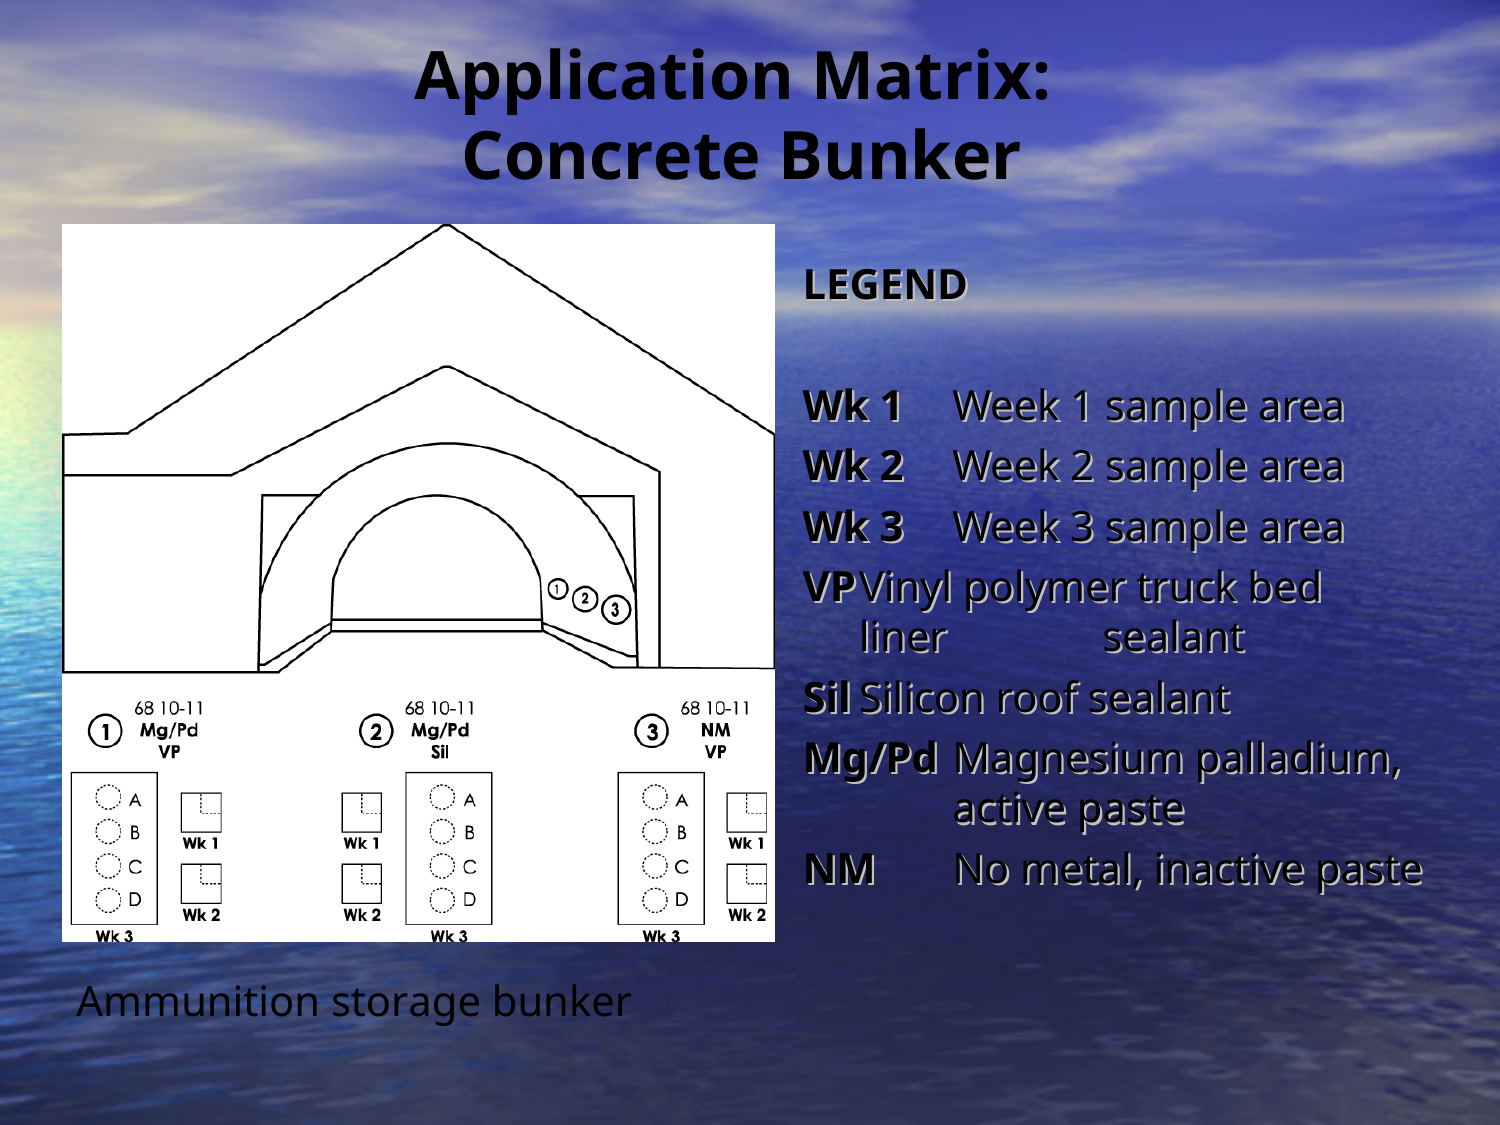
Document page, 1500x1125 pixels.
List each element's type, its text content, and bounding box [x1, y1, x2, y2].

text_box Application Matrix: Concrete Bunker [399, 24, 1085, 201]
text_box Ammunition storage bunker [61, 966, 1238, 1033]
picture [0, 0, 1500, 1125]
list LEGEND Wk 1 Week 1 sample area Wk 2 Week 2 sample area Wk 3 Week 3 sample area VP Vinyl polymer truck bed liner sealant Sil Silicon roof sealant Mg/Pd Magnesium palladium, active paste NM No metal, inactive paste [787, 249, 1500, 938]
